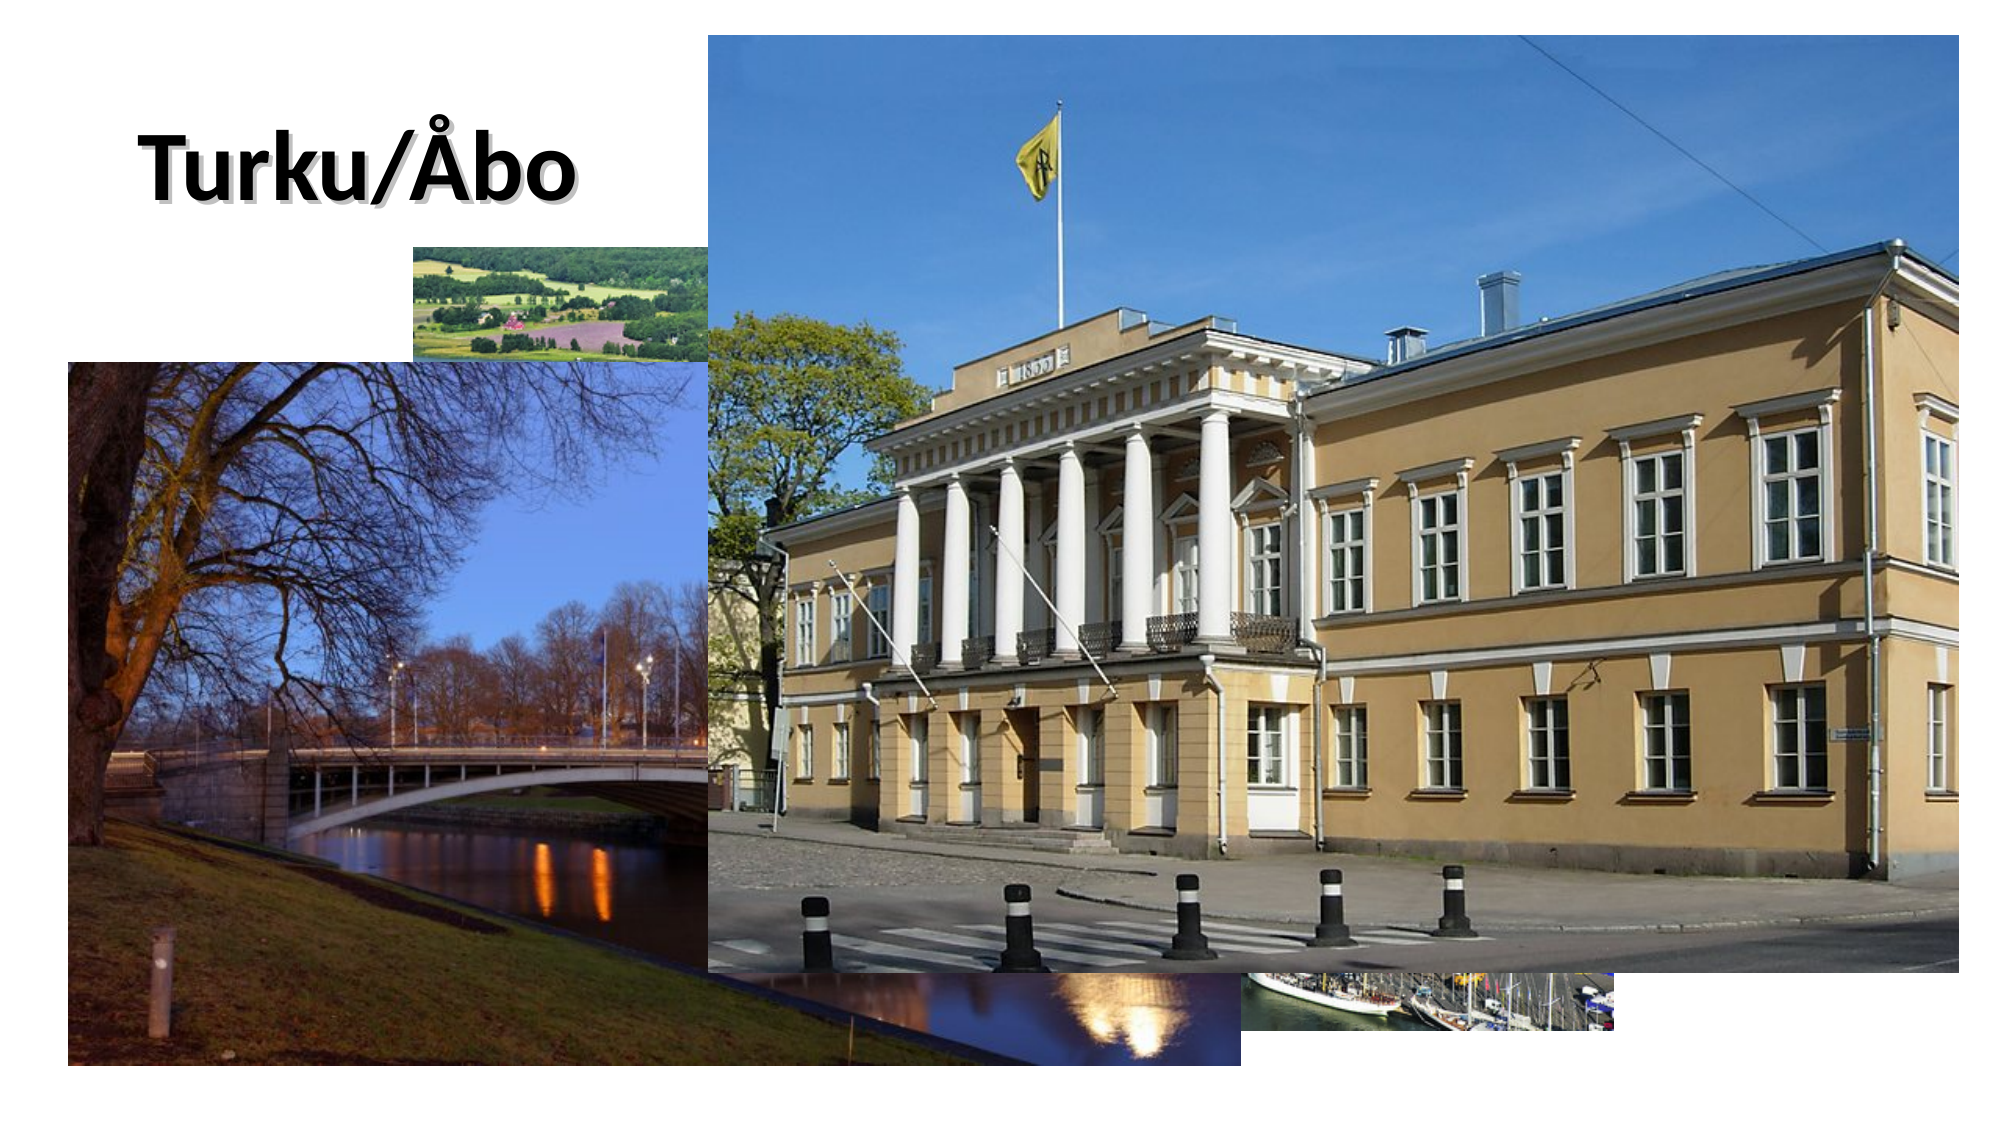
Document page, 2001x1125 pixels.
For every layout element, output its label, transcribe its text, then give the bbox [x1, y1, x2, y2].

picture [68, 35, 1959, 1066]
title Turku/Åbo [137, 59, 708, 278]
